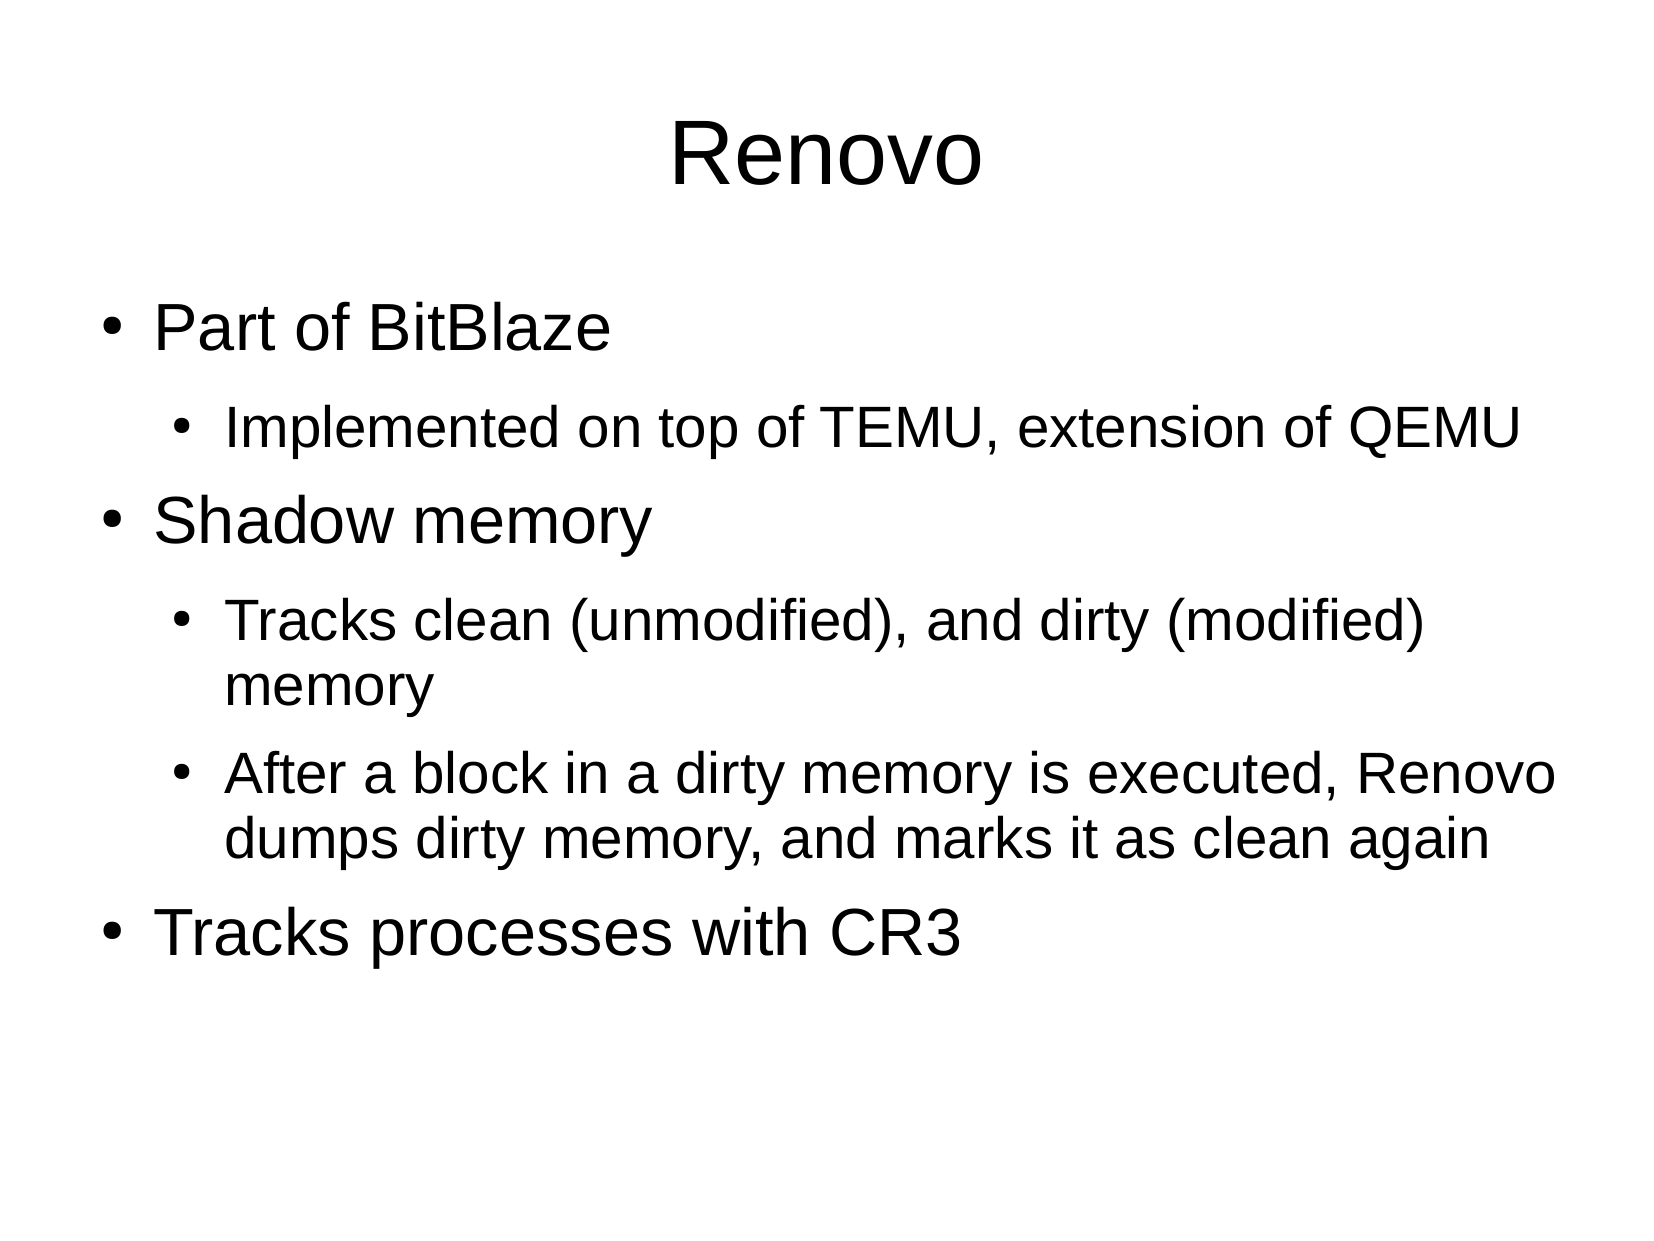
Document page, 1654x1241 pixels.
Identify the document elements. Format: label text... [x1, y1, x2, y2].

list Part of BitBlaze Implemented on top of TEMU, extension of QEMU Shadow memory Tracks clean (unmodified), and dirty (modified) memory After a block in a dirty memory is executed, Renovo dumps dirty memory, and marks it as clean again Tracks processes with CR3 [82, 290, 1571, 1109]
title Renovo [82, 49, 1571, 257]
